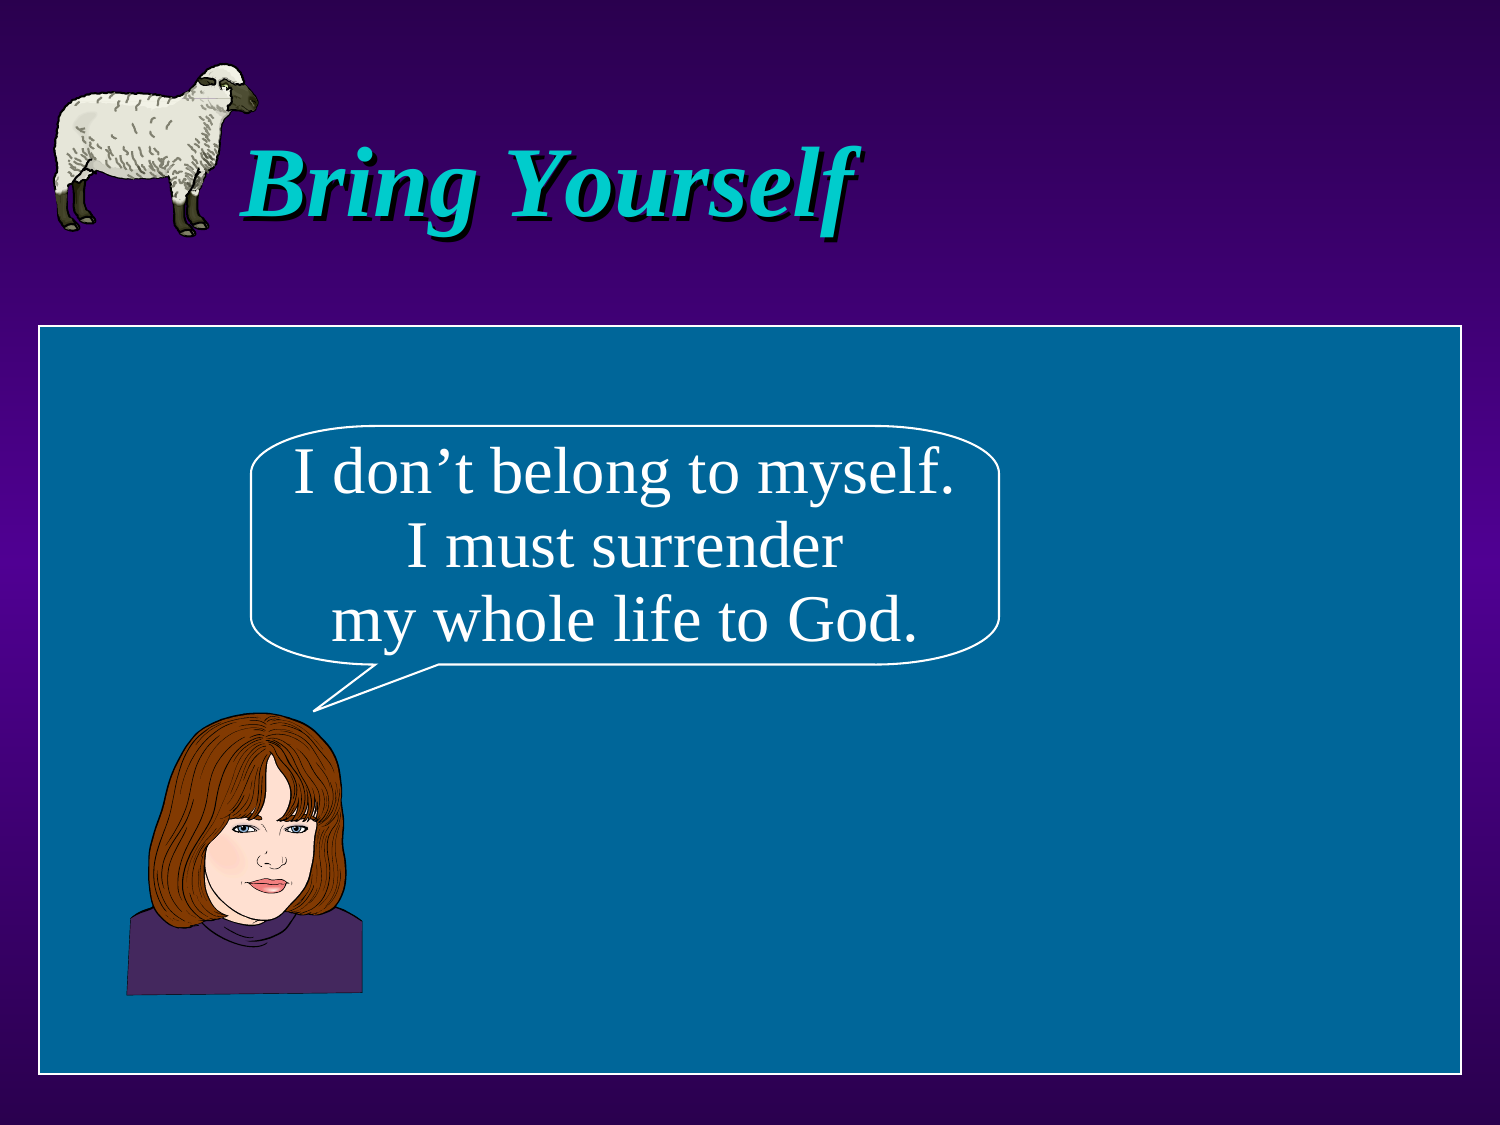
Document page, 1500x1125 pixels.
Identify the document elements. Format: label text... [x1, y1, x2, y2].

text_box I don’t belong to myself. I must surrender my whole life to God. [250, 425, 999, 712]
title Bring Yourself [225, 78, 1363, 288]
text_box [38, 325, 1462, 1074]
chart [126, 712, 363, 996]
